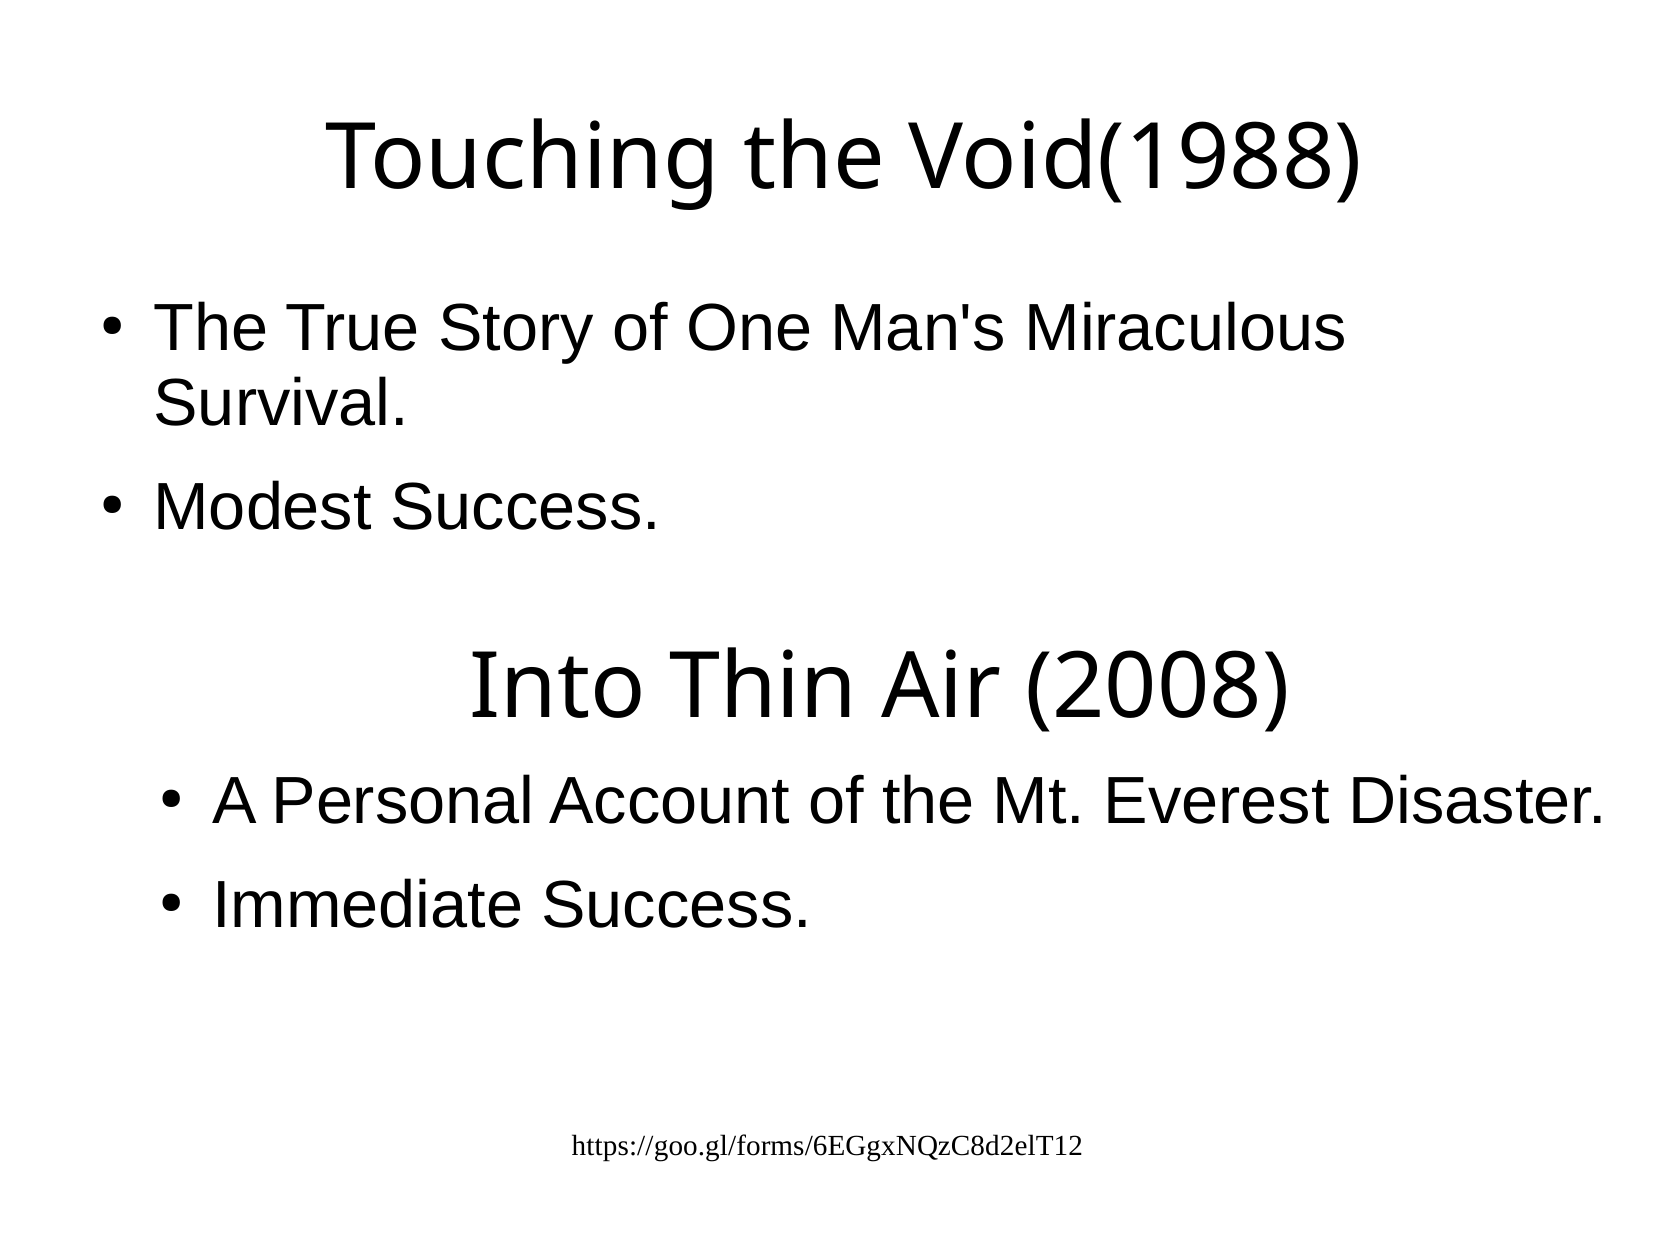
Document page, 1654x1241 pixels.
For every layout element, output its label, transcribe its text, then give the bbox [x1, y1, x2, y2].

list A Personal Account of the Mt. Everest Disaster. Immediate Success. [141, 762, 1630, 1111]
list The True Story of One Man's Miraculous Survival. Modest Success. [82, 290, 1571, 638]
title Into Thin Air (2008) [118, 578, 1607, 786]
title Touching the Void(1988) [82, 49, 1571, 257]
